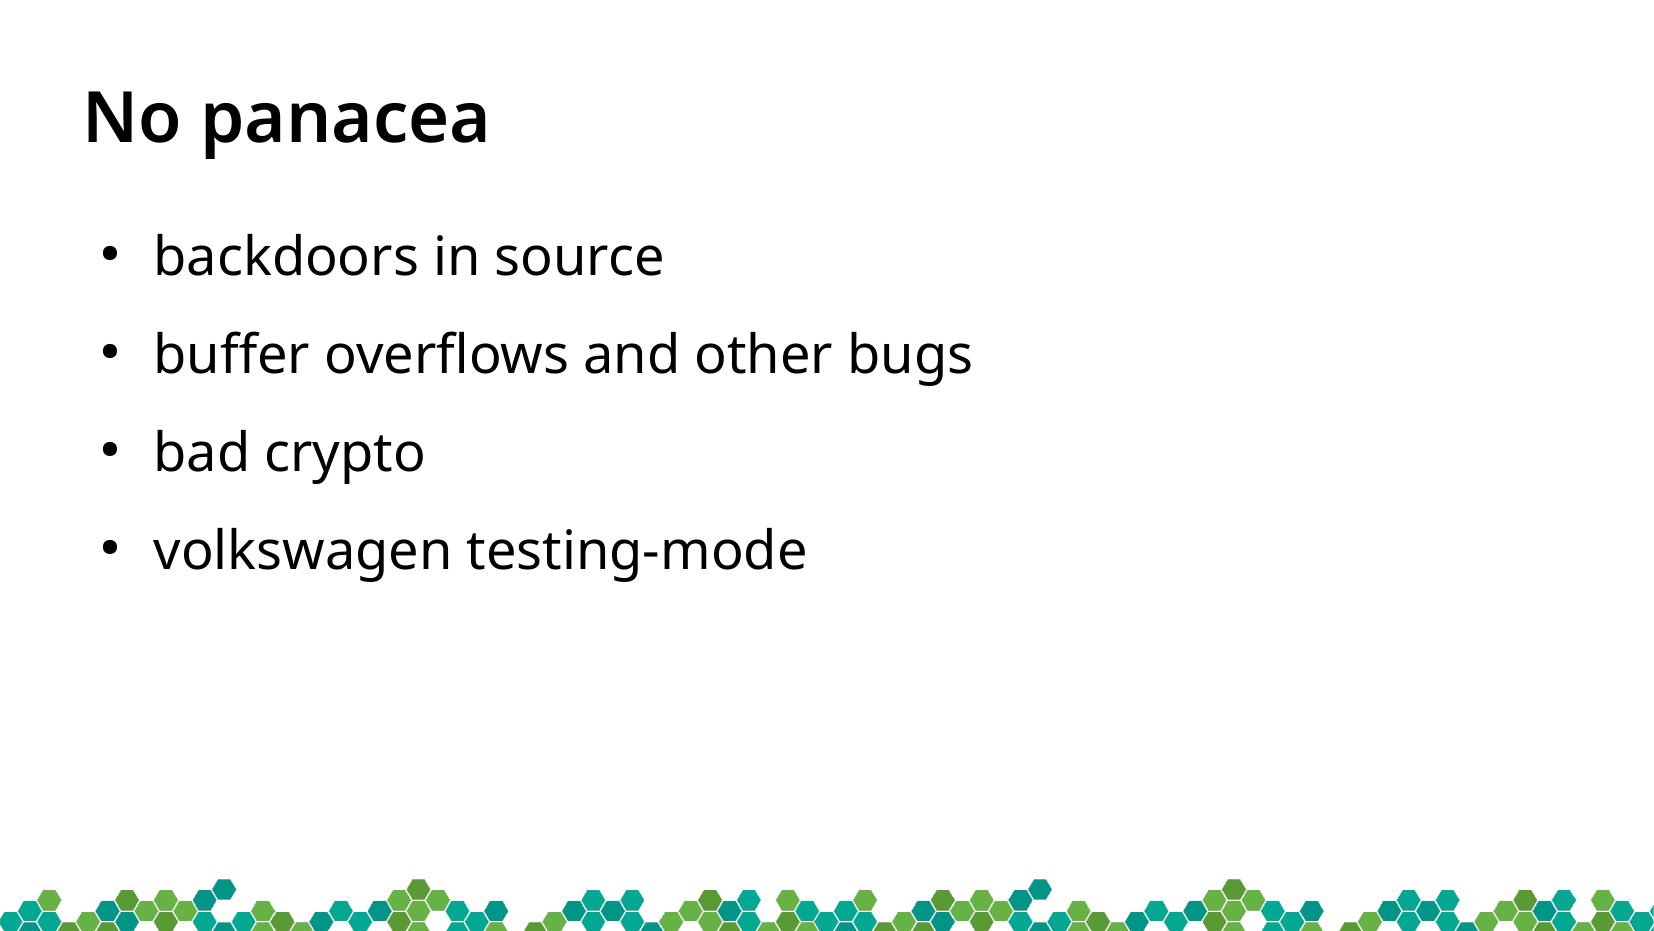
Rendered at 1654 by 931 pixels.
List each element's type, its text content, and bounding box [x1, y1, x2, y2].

list backdoors in source buffer overflows and other bugs bad crypto volkswagen testing-mode [82, 217, 1571, 758]
picture [0, 871, 1654, 931]
title No panacea [82, 37, 1571, 193]
